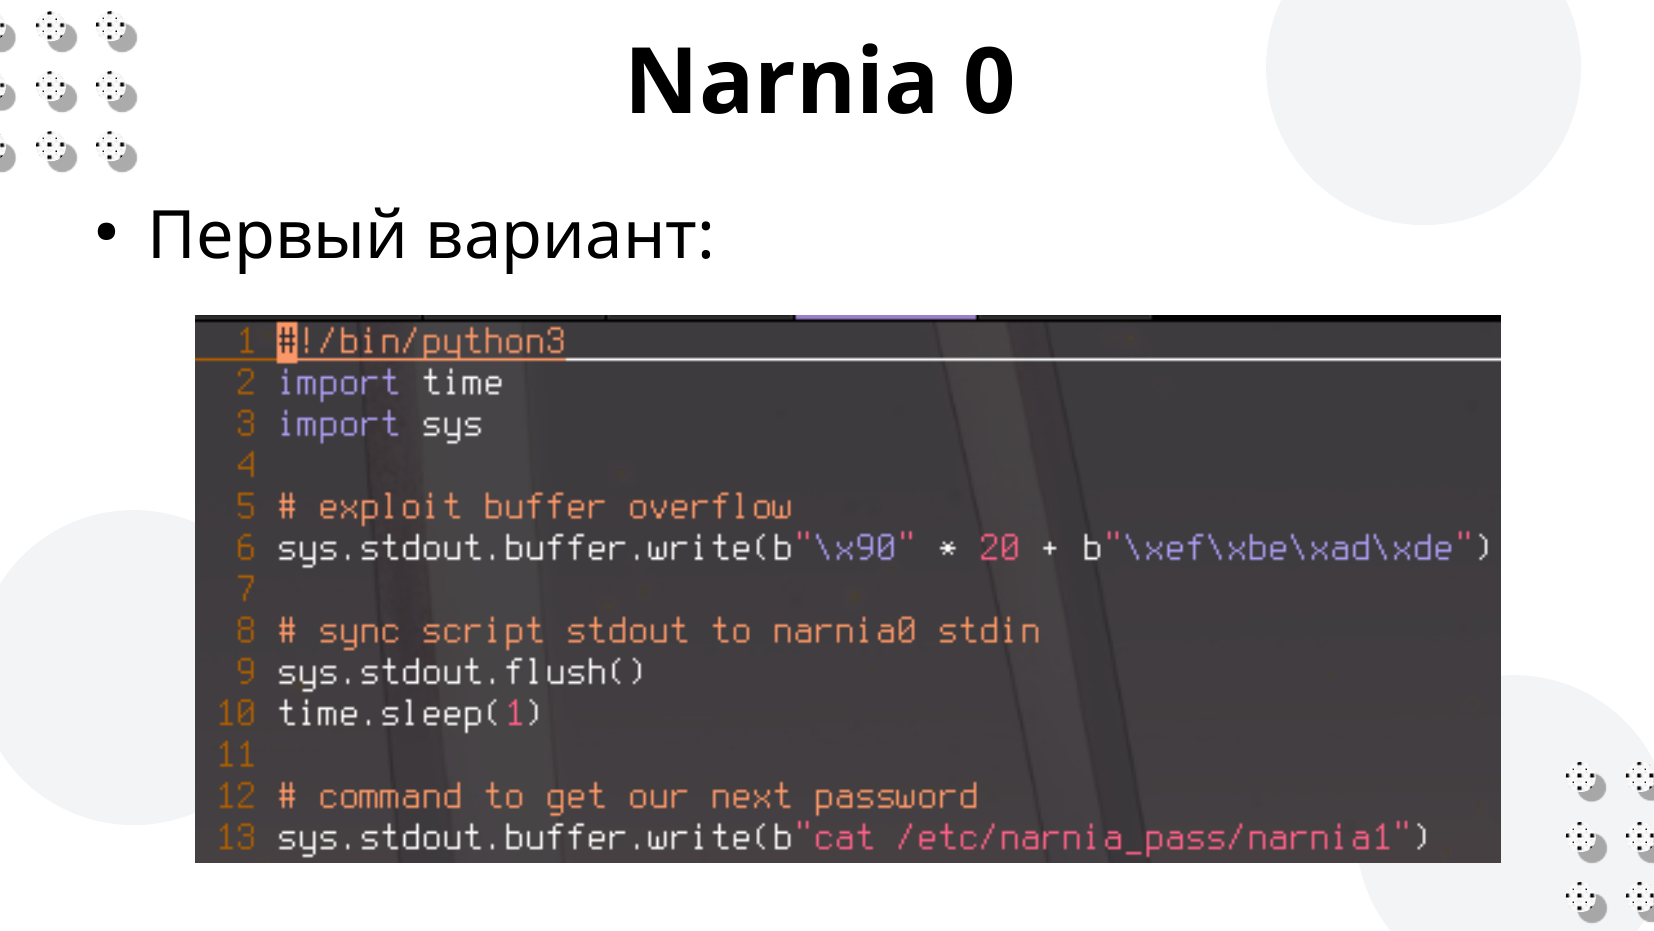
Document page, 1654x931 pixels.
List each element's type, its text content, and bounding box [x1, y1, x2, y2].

picture [0, 134, 7, 159]
picture [1565, 761, 1596, 793]
picture [1625, 881, 1654, 912]
picture [35, 131, 67, 162]
picture [1565, 821, 1596, 853]
picture [1625, 821, 1654, 853]
picture [99, 156, 123, 162]
list Первый вариант: [76, 187, 1576, 301]
picture [195, 315, 1501, 863]
picture [1625, 761, 1654, 792]
picture [1565, 882, 1596, 913]
title Narnia 0 [76, 0, 1565, 156]
picture [0, 74, 6, 99]
picture [35, 11, 66, 42]
picture [35, 71, 66, 102]
picture [0, 14, 6, 39]
